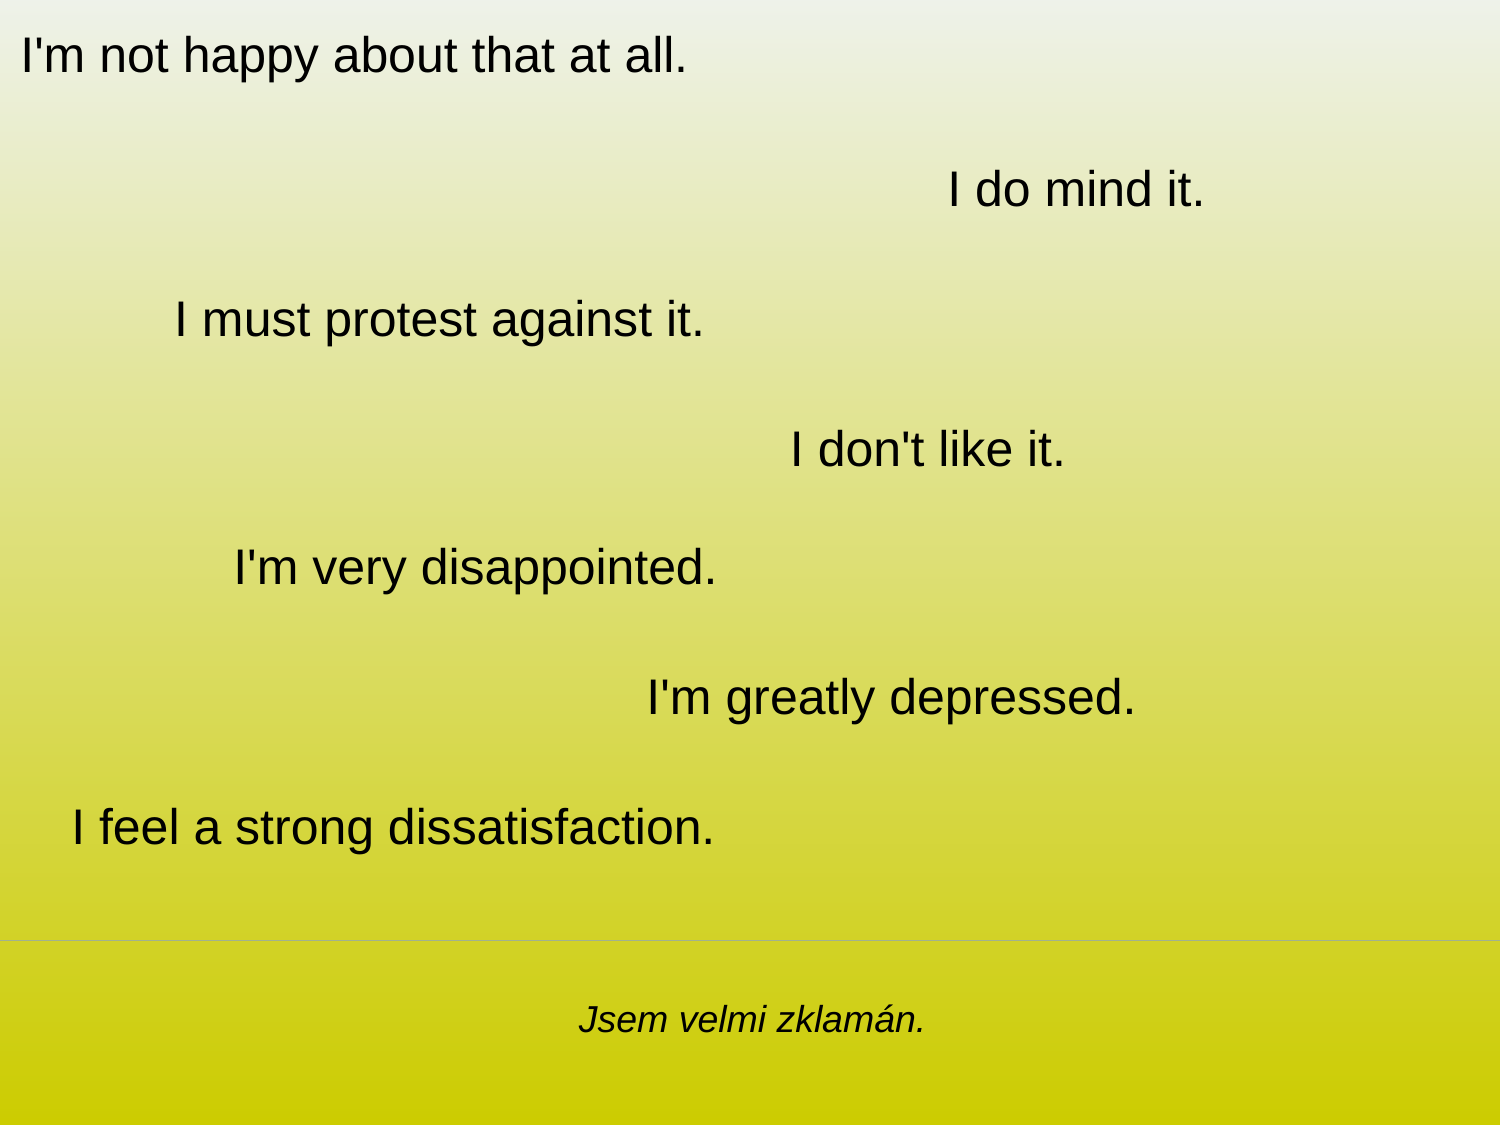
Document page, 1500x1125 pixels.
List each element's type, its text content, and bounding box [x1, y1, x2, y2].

text_box I don't like it. [775, 408, 1082, 485]
text_box I'm very disappointed. [218, 527, 1235, 603]
text_box I must protest against it. [159, 278, 739, 355]
text_box I'm greatly depressed. [631, 656, 1176, 733]
text_box I feel a strong dissatisfaction. [56, 786, 732, 863]
text_box I do mind it. [932, 148, 1222, 225]
text_box I'm not happy about that at all. [5, 14, 727, 90]
text_box Jsem velmi zklamán. [564, 987, 942, 1049]
